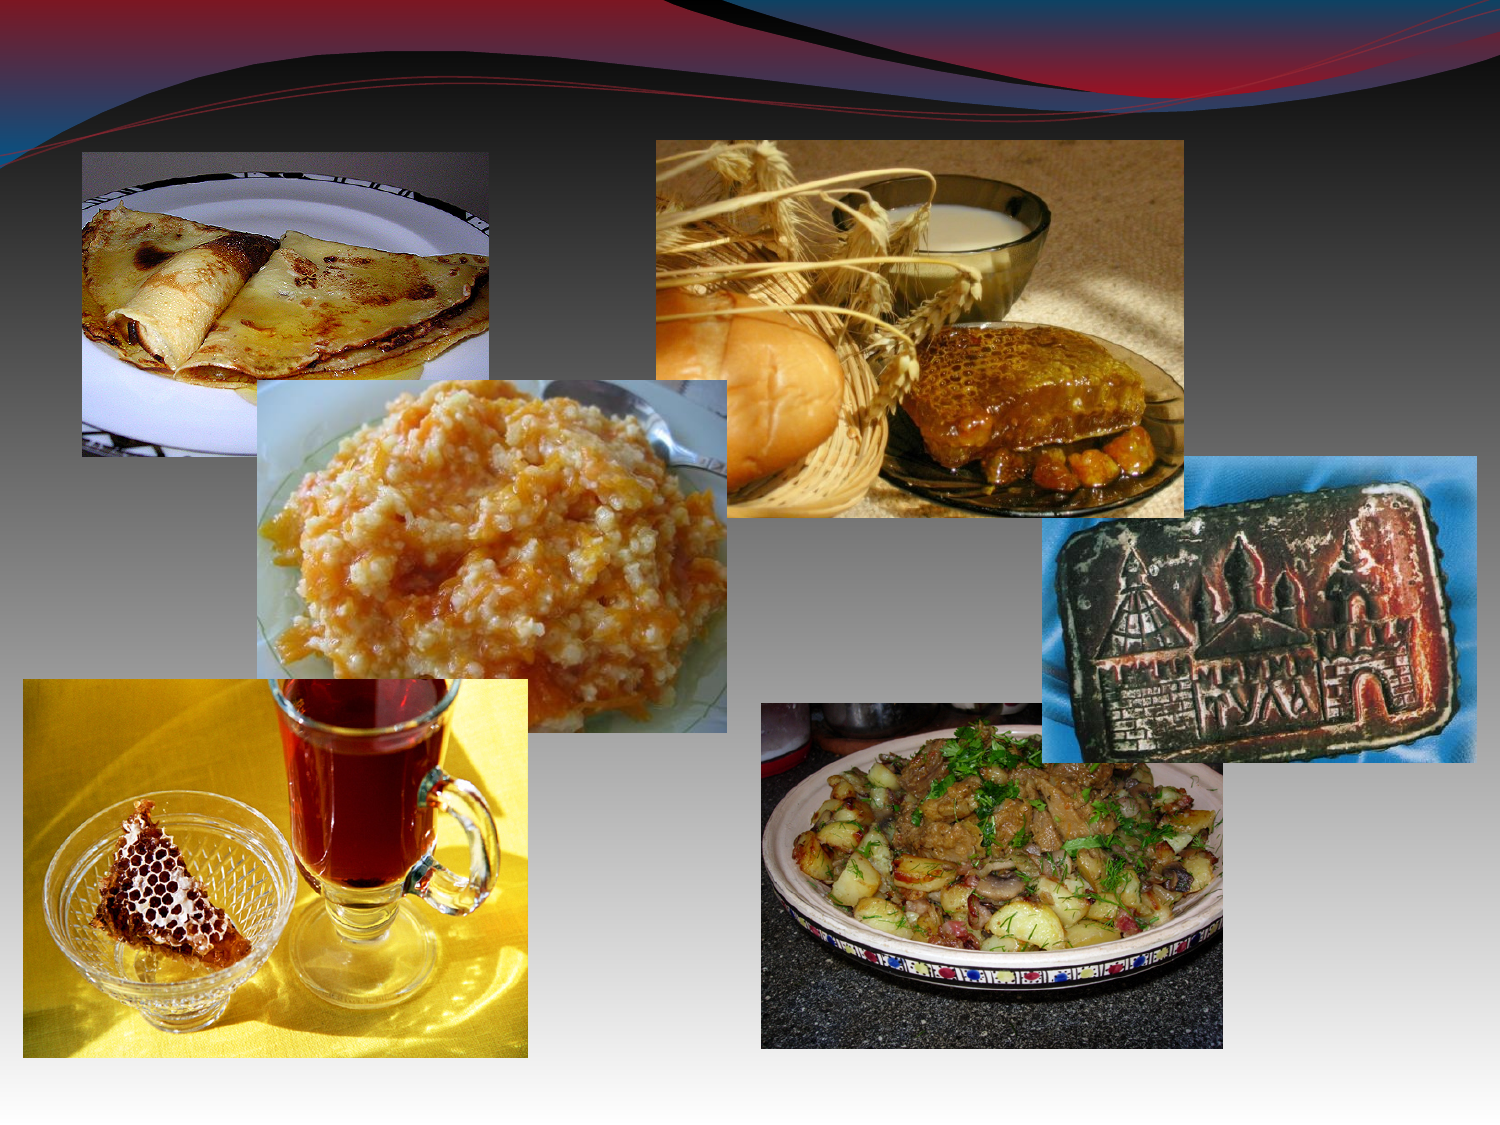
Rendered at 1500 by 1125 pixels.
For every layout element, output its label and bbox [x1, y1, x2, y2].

picture [23, 140, 1477, 1058]
